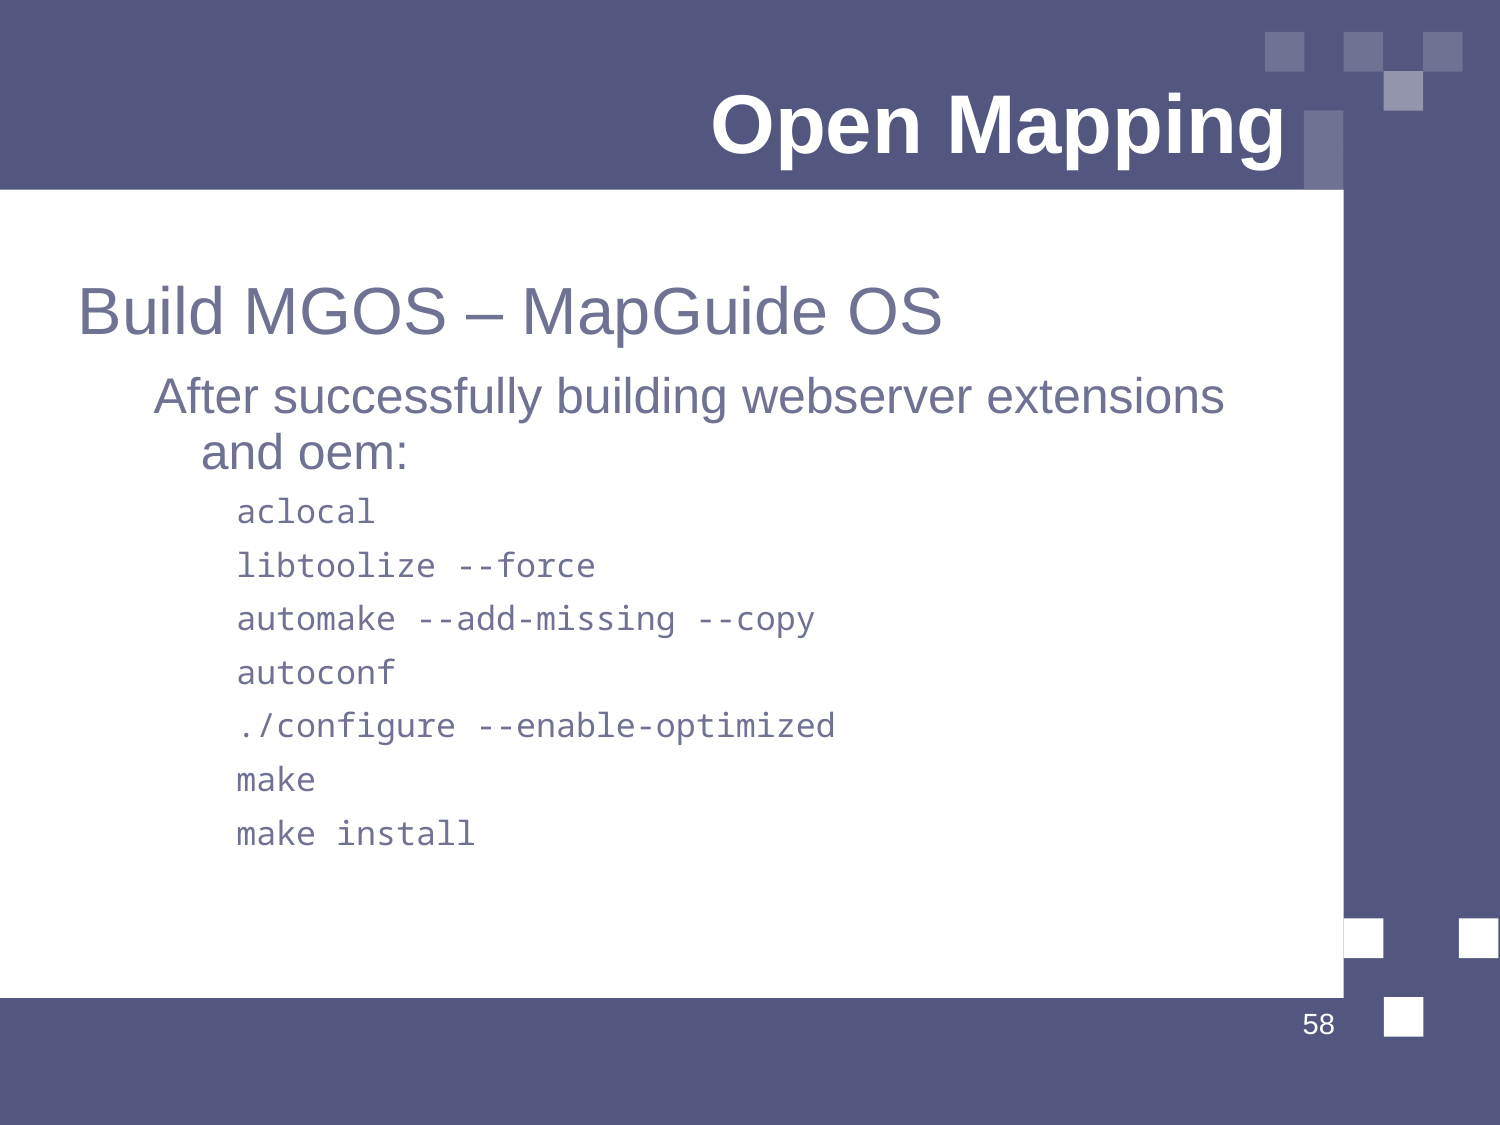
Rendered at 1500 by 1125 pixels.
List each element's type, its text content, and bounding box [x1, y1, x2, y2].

list Build MGOS – MapGuide OS After successfully building webserver extensions and oem: aclocal libtoolize --force automake --add-missing --copy autoconf ./configure --enable-optimized make make install [59, 236, 1289, 931]
title Open Mapping [58, 74, 1288, 176]
